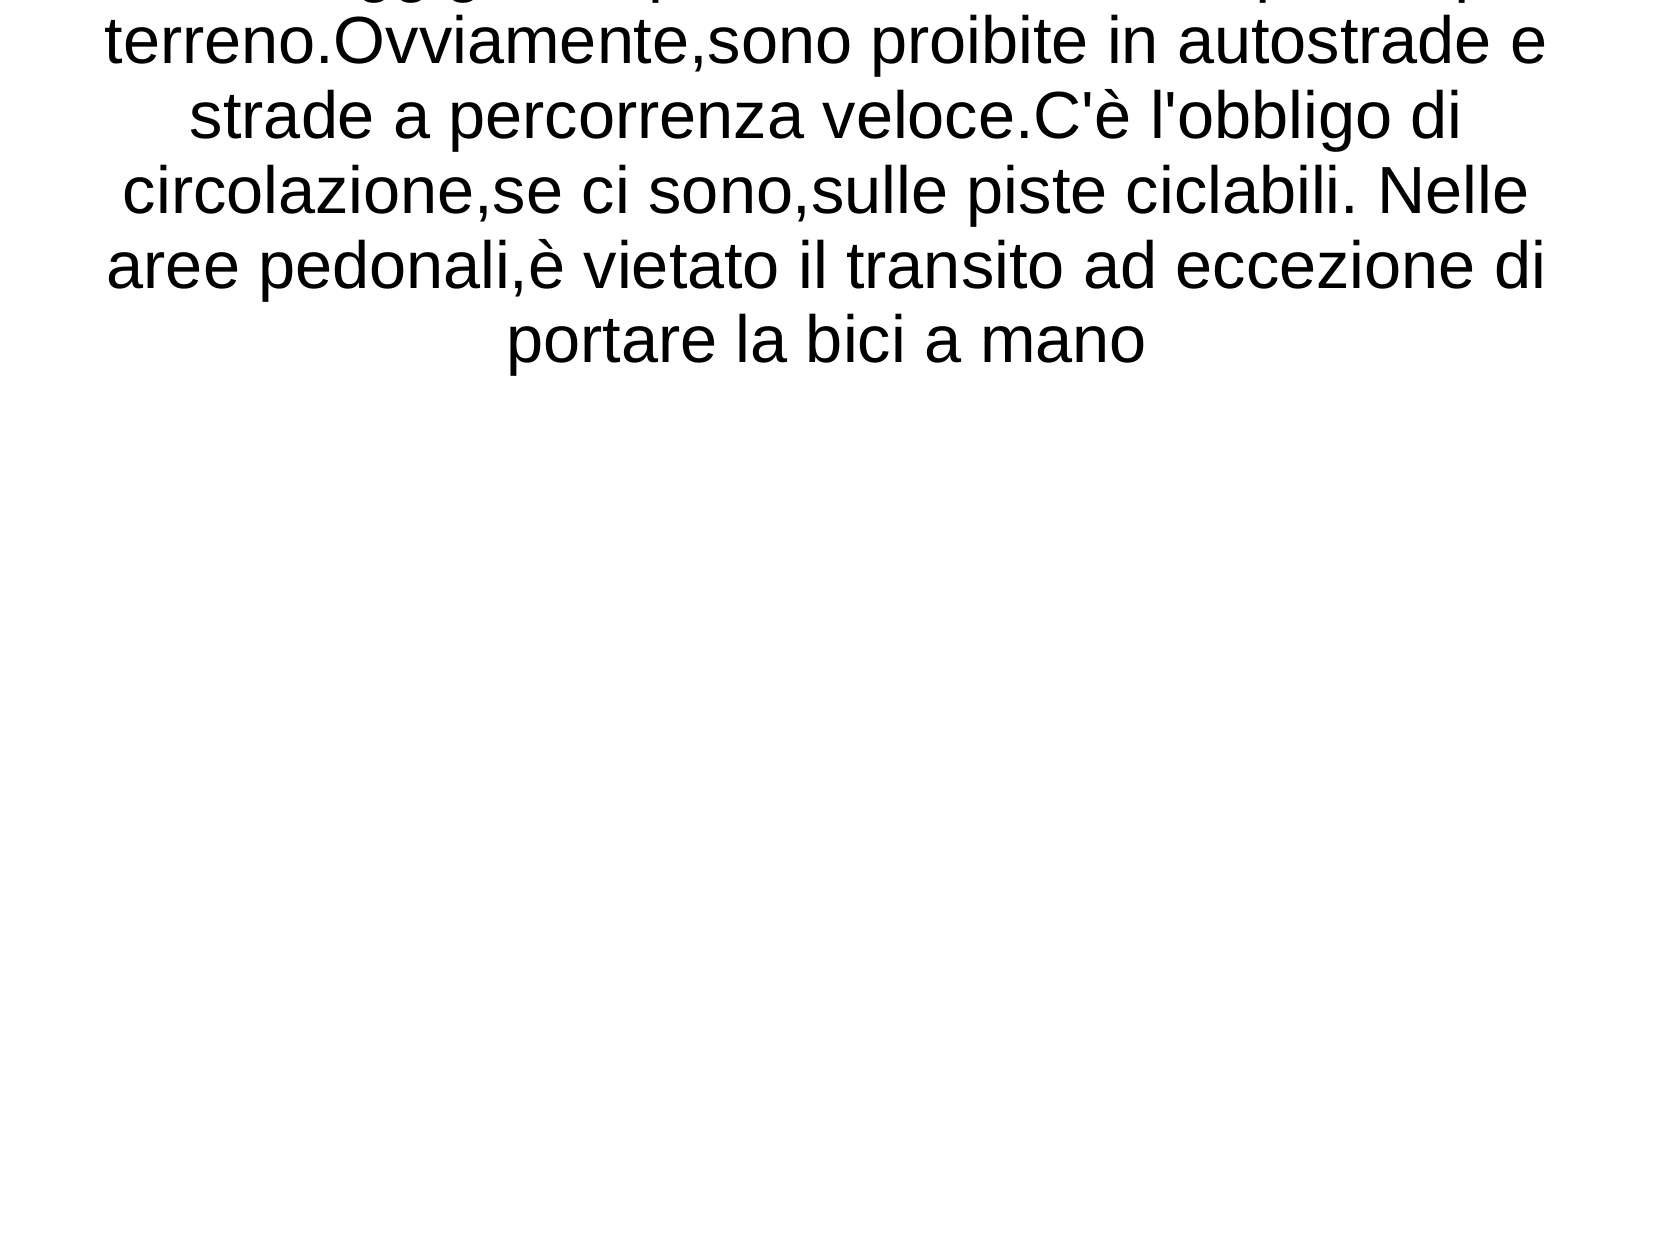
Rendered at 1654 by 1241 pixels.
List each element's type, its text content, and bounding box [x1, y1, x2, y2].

title Le bici oggigiorno,possono andare su qualunque terreno.Ovviamente,sono proibite in autostrade e strade a percorrenza veloce.C'è l'obbligo di circolazione,se ci sono,sulle piste ciclabili. Nelle aree pedonali,è vietato il transito ad eccezione di portare la bici a mano [82, 0, 1571, 378]
